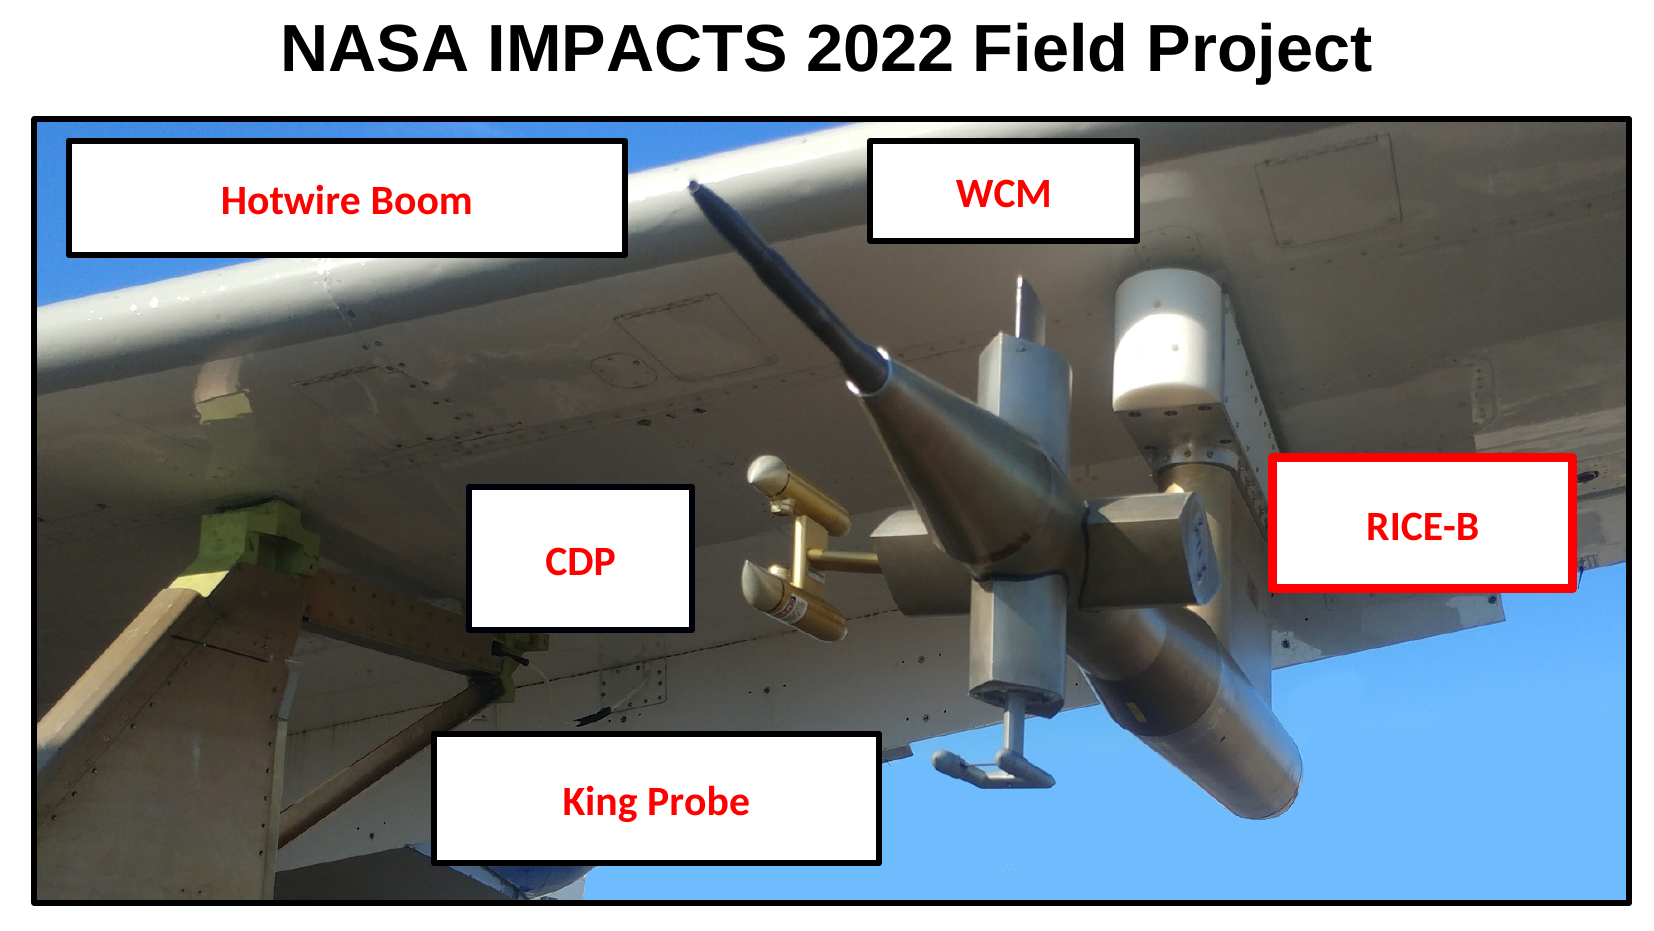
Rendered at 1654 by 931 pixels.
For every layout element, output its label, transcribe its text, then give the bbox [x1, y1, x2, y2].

text_box RICE-B [1272, 457, 1573, 589]
picture [37, 122, 1627, 901]
text_box NASA IMPACTS 2022 Field Project [0, 12, 1654, 86]
text_box WCM [870, 140, 1138, 241]
text_box Hotwire Boom [68, 140, 626, 256]
text_box CDP [469, 486, 692, 630]
text_box King Probe [433, 733, 879, 864]
